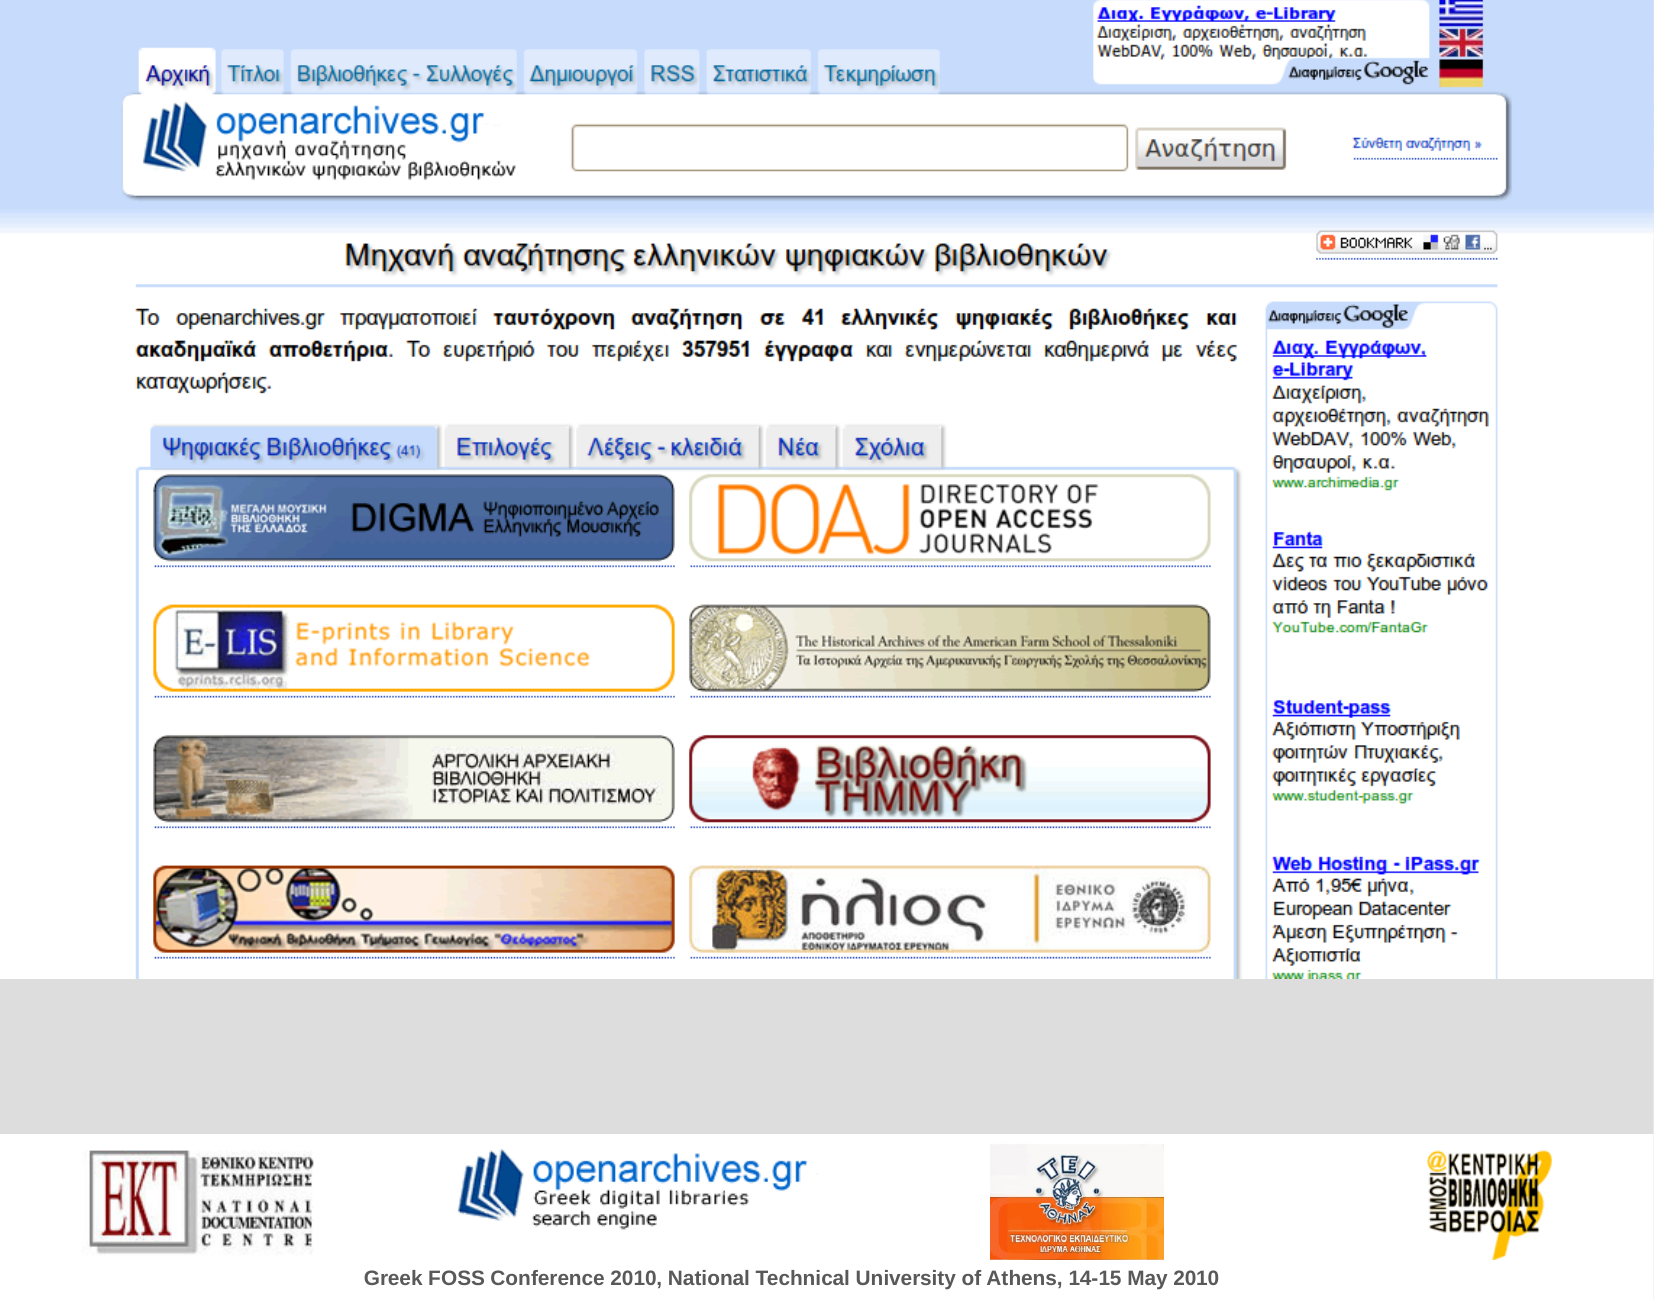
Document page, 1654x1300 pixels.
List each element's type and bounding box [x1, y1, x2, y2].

picture [990, 1142, 1164, 1260]
picture [1424, 1136, 1648, 1260]
picture [82, 1138, 323, 1260]
picture [0, 0, 1654, 979]
picture [451, 1142, 851, 1231]
